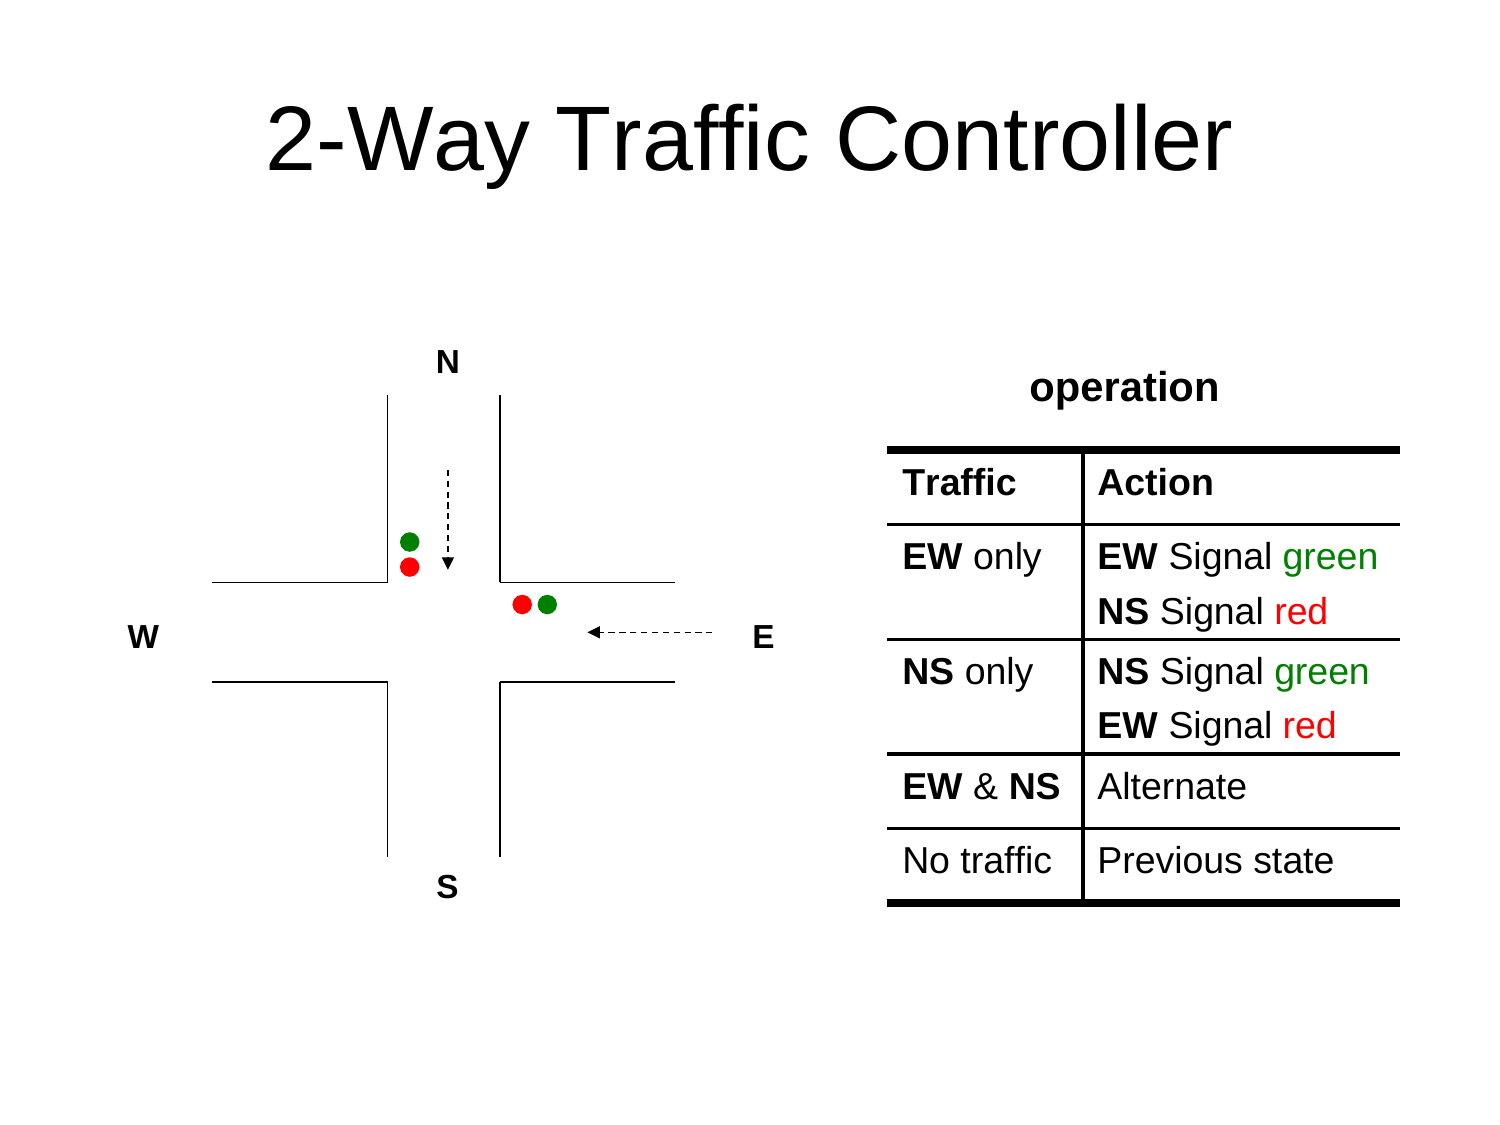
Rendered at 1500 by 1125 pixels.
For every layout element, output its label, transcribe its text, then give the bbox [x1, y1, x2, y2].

text_box operation [1014, 352, 1235, 418]
table_cell EW only [887, 526, 1081, 638]
text_box E [737, 607, 790, 663]
text_box N [421, 332, 475, 388]
text_box S [421, 857, 474, 913]
table_cell NS Signal green EW Signal red [1085, 641, 1400, 752]
title 2-Way Traffic Controller [75, 45, 1426, 233]
text_box [537, 594, 558, 615]
table_cell Previous state [1085, 830, 1400, 899]
text_box W [112, 607, 174, 663]
text_box [399, 532, 420, 552]
table_cell EW Signal green NS Signal red [1085, 526, 1400, 638]
table_cell NS only [887, 641, 1081, 752]
table_cell EW & NS [887, 756, 1081, 827]
text_box [512, 594, 533, 615]
table_cell Alternate [1085, 756, 1400, 827]
table_header Action [1085, 454, 1400, 523]
table_header Traffic [887, 454, 1081, 523]
text_box [399, 557, 420, 577]
table_cell No traffic [887, 830, 1081, 899]
